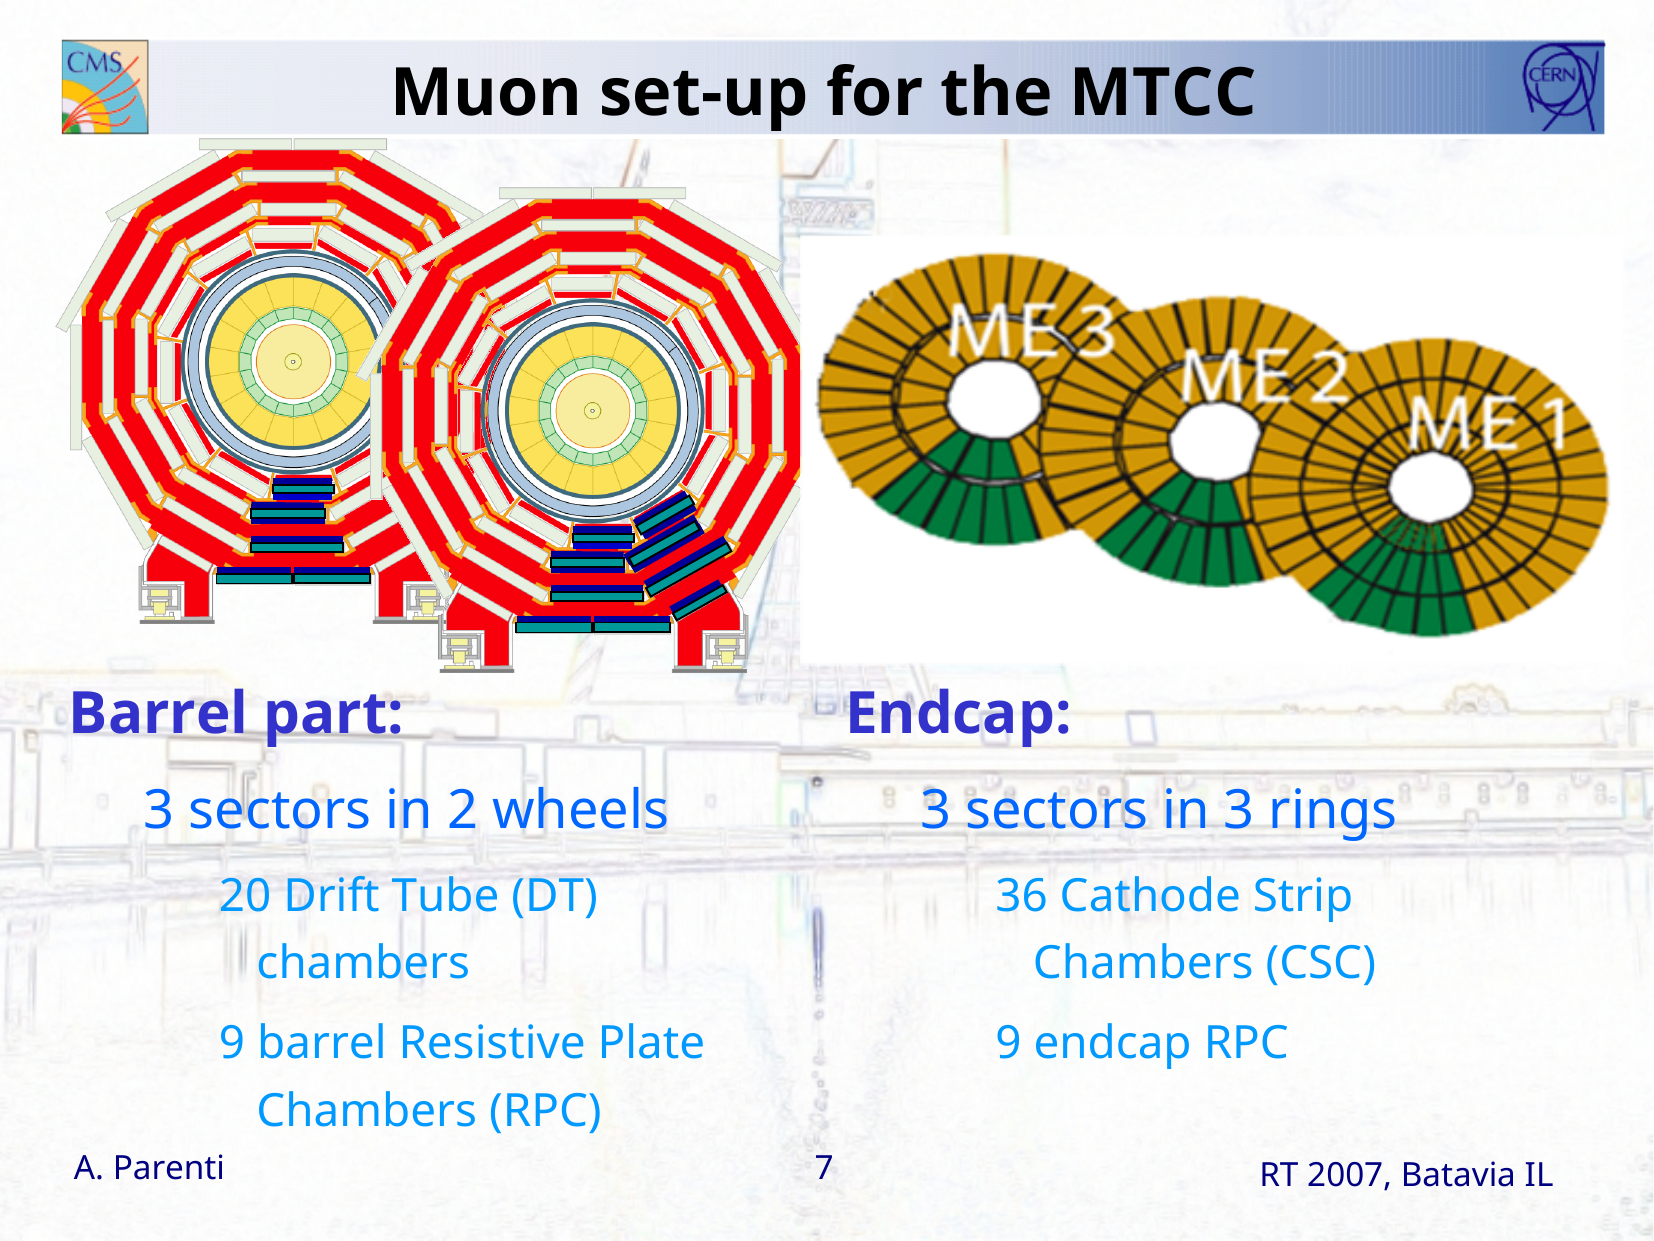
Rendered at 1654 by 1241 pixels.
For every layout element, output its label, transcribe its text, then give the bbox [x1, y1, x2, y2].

list Barrel part: 3 sectors in 2 wheels 20 Drift Tube (DT) chambers 9 barrel Resistive Plate Chambers (RPC) [68, 664, 809, 1153]
list Endcap: 3 sectors in 3 rings 36 Cathode Strip Chambers (CSC) 9 endcap RPC [845, 664, 1585, 1176]
title Muon set-up for the MTCC [149, 42, 1499, 132]
picture [0, 0, 1654, 1241]
